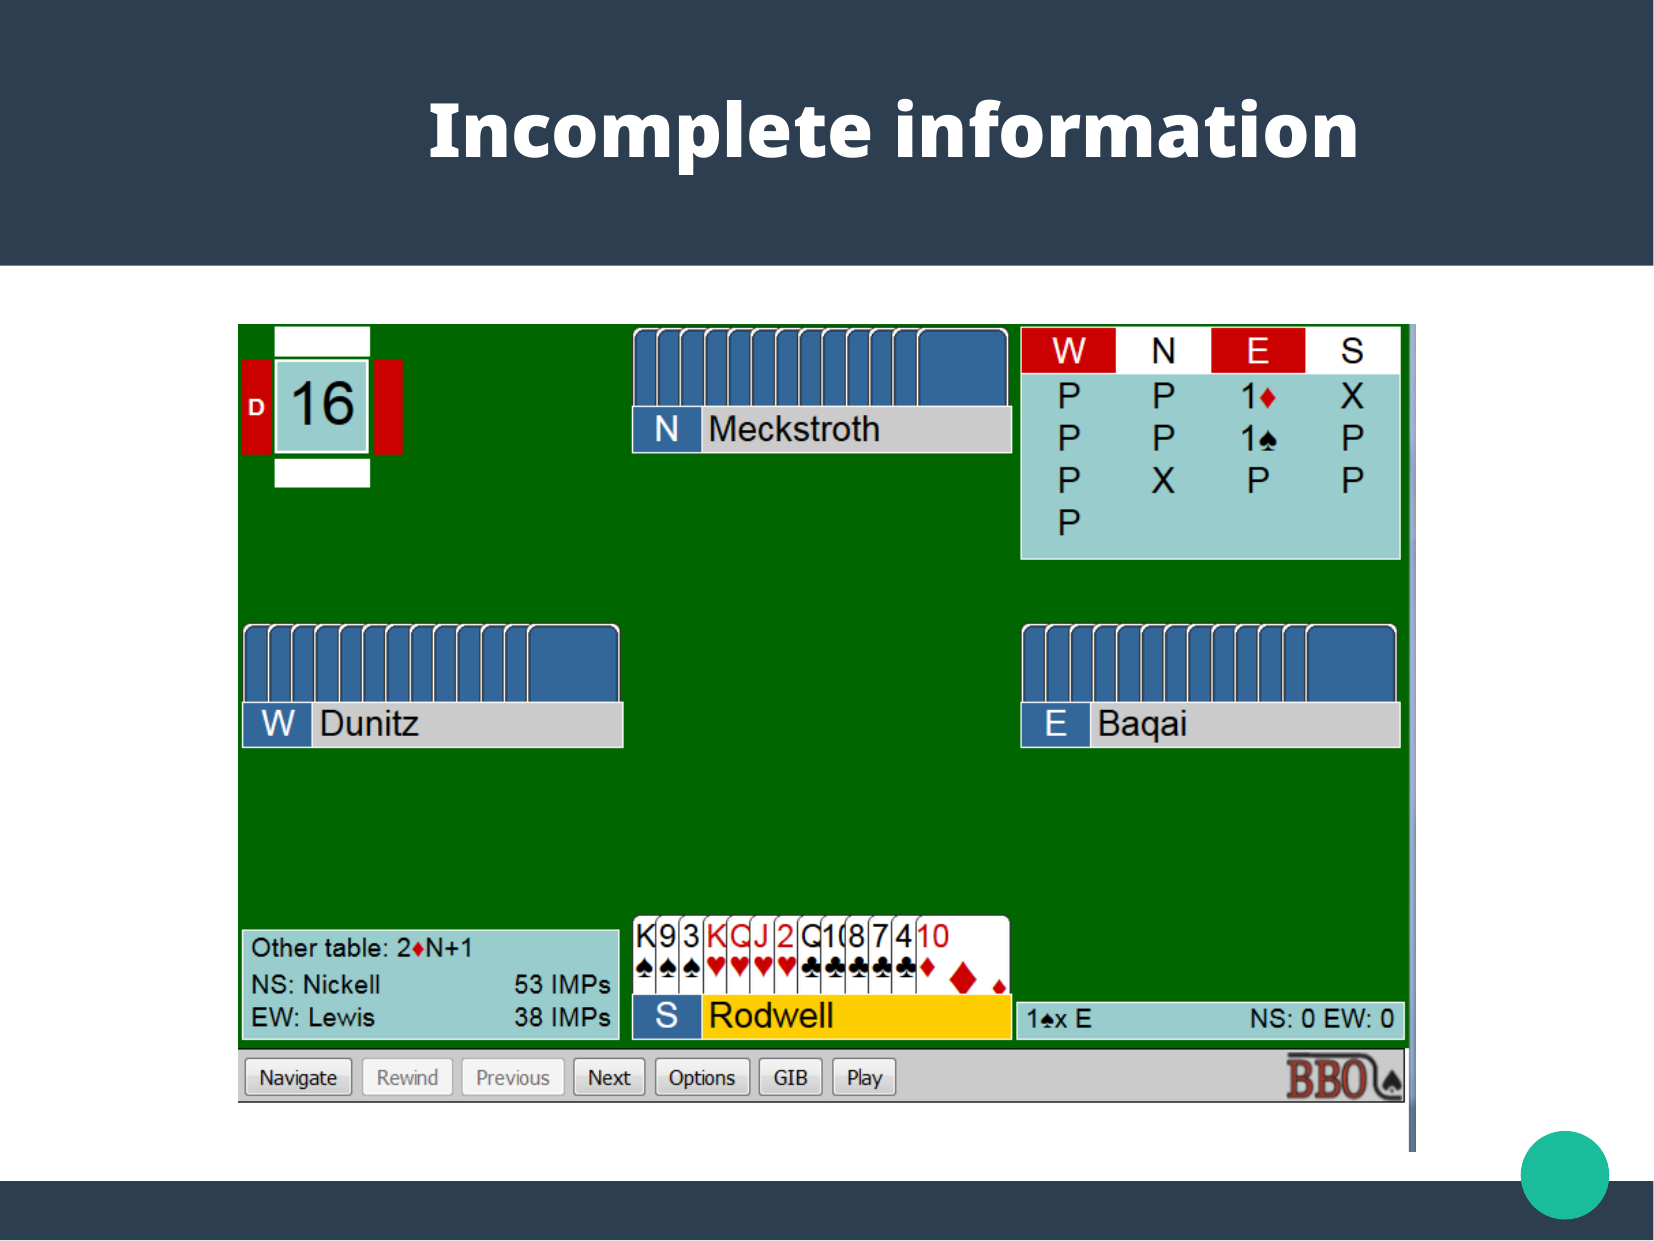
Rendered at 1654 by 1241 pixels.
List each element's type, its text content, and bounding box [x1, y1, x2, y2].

picture [238, 324, 1416, 1152]
title Incomplete information [59, 49, 1595, 207]
